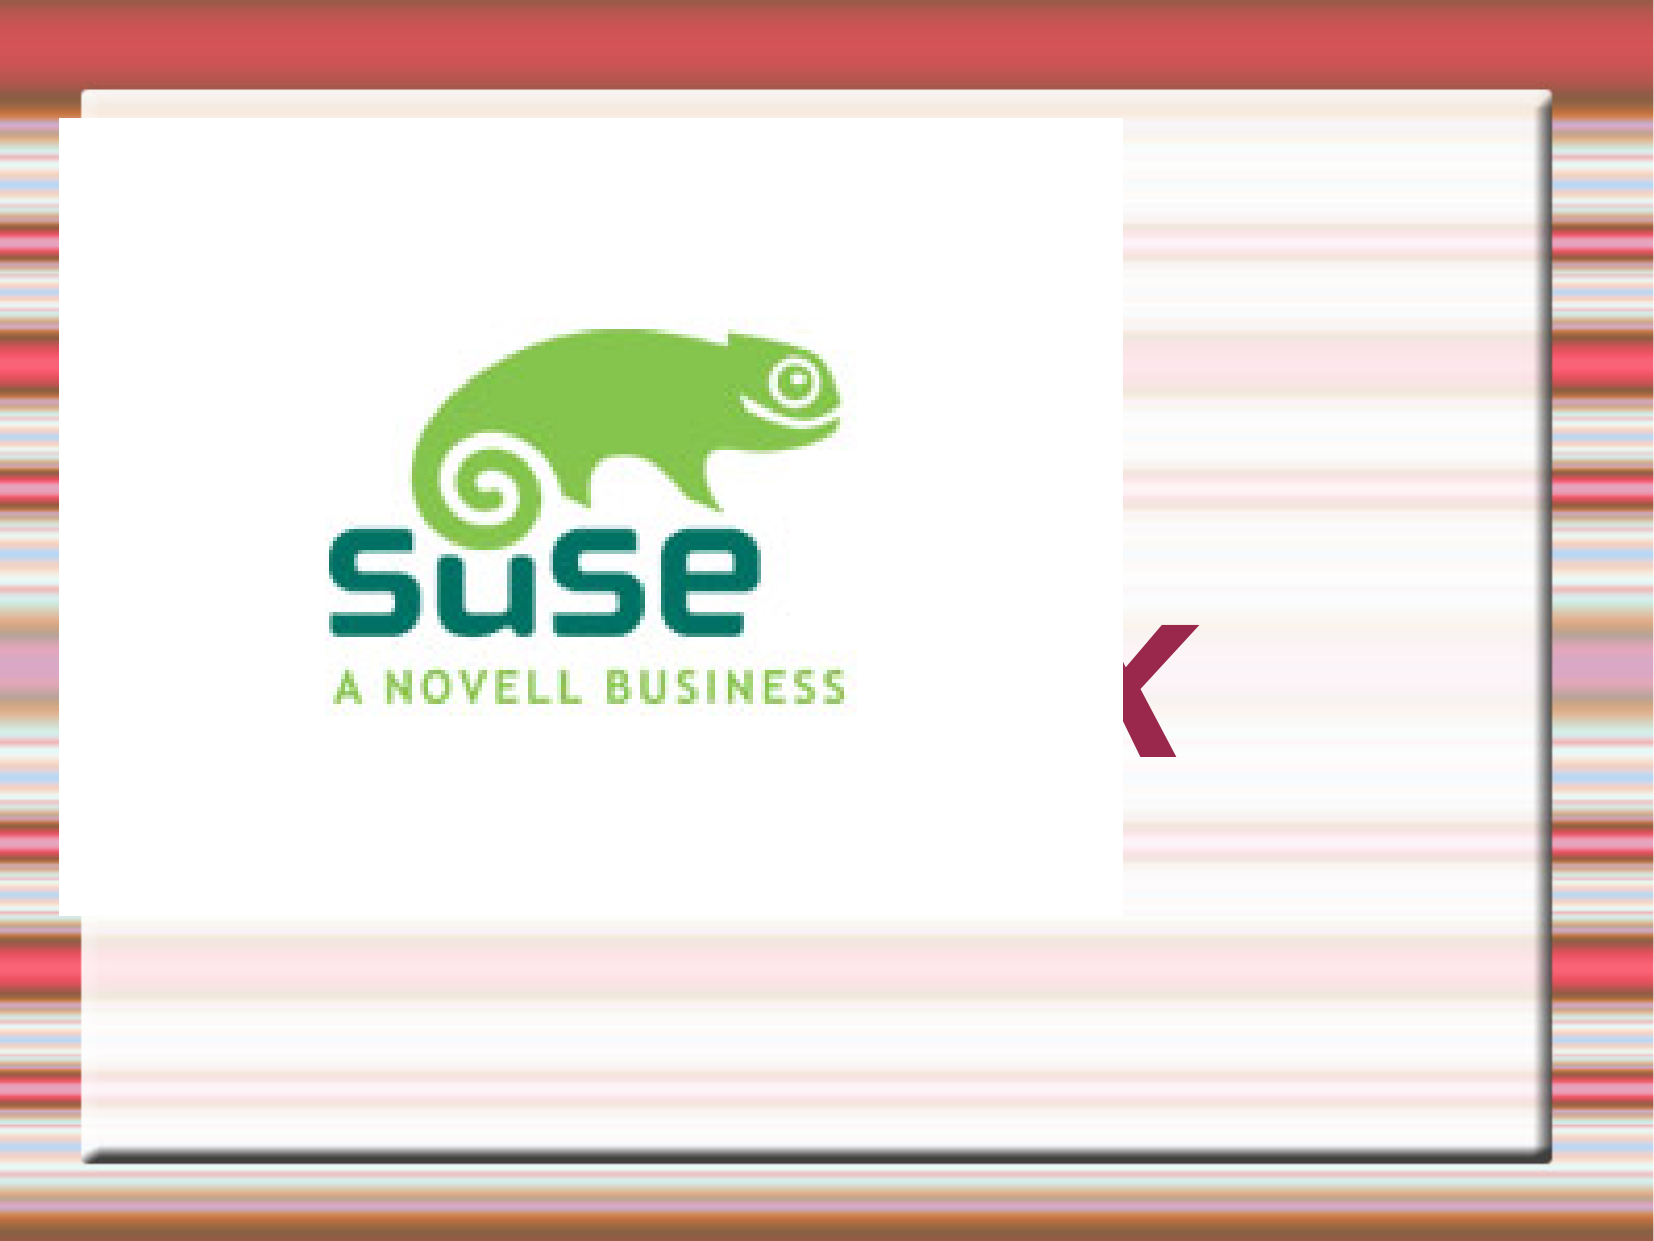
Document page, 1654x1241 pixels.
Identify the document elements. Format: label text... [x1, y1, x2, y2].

picture [0, 0, 1654, 1241]
title Suse Linux [1123, 206, 1536, 857]
